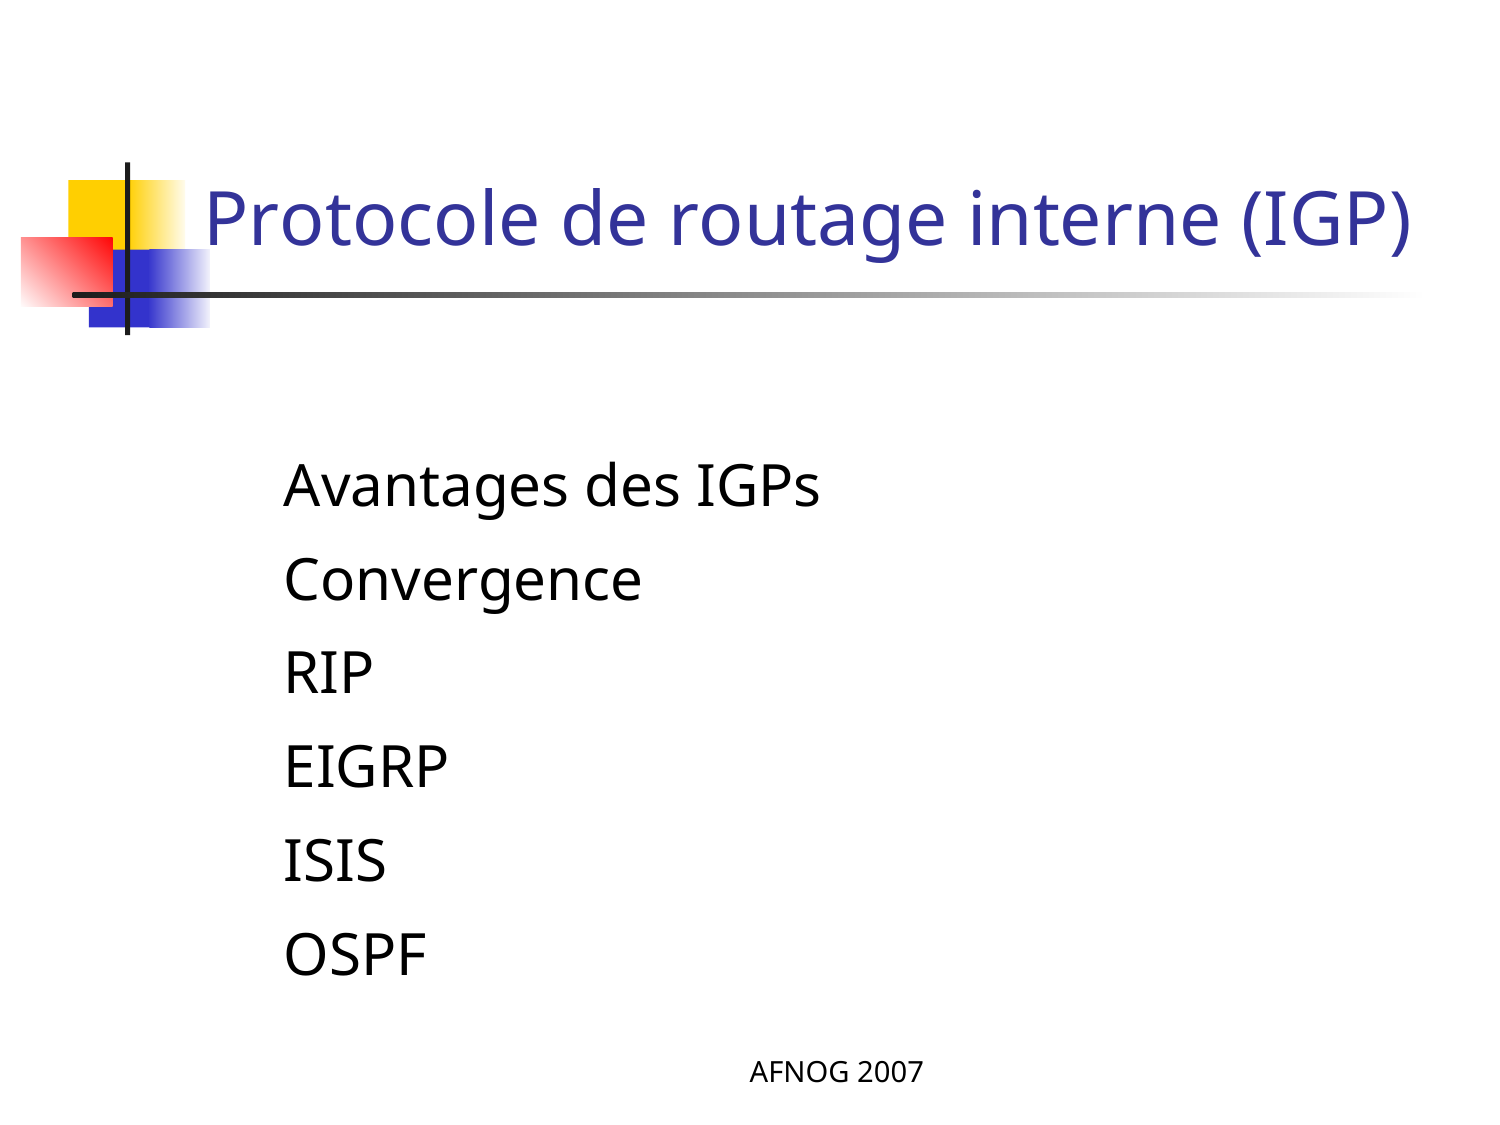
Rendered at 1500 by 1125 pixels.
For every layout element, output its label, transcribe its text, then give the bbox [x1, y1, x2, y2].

title Protocole de routage interne (IGP) [188, 35, 1468, 276]
list Avantages des IGPs Convergence RIP EIGRP ISIS OSPF [193, 331, 1469, 1007]
